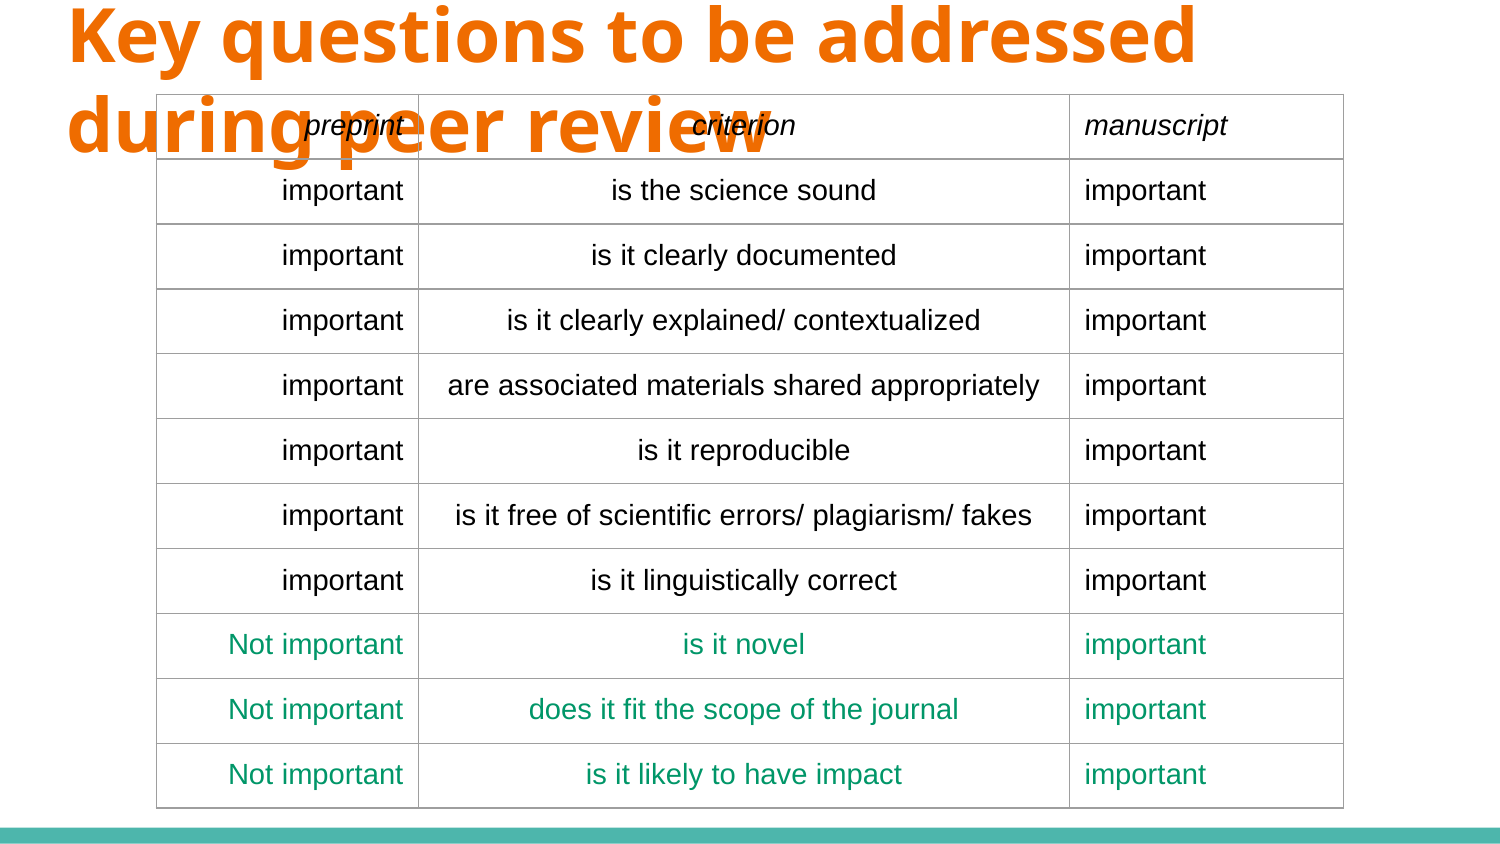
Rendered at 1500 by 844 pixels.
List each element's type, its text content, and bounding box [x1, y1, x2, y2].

table_cell Not important [157, 679, 418, 743]
table_cell important [1070, 744, 1343, 807]
table_cell important [1070, 225, 1343, 288]
table_cell does it fit the scope of the journal [419, 679, 1069, 743]
table_cell is it likely to have impact [419, 744, 1069, 807]
table_header preprint [157, 95, 418, 158]
table_cell is the science sound [419, 160, 1069, 223]
table_cell important [1070, 160, 1343, 223]
table_header criterion [419, 95, 1069, 158]
table_cell important [157, 549, 418, 613]
table_cell important [157, 290, 418, 353]
table_cell is it free of scientific errors/ plagiarism/ fakes [419, 484, 1069, 548]
table_cell is it novel [419, 614, 1069, 678]
table_cell important [157, 484, 418, 548]
table_cell important [1070, 679, 1343, 743]
table_cell are associated materials shared appropriately [419, 354, 1069, 418]
table_cell important [1070, 614, 1343, 678]
table_cell important [157, 160, 418, 223]
table_header manuscript [1070, 95, 1343, 158]
table_cell important [1070, 290, 1343, 353]
table_cell important [157, 419, 418, 483]
table_cell Not important [157, 744, 418, 807]
table_cell is it clearly documented [419, 225, 1069, 288]
table_cell is it linguistically correct [419, 549, 1069, 613]
table_cell important [1070, 549, 1343, 613]
table_cell important [1070, 419, 1343, 483]
table_cell important [1070, 354, 1343, 418]
table_cell important [157, 225, 418, 288]
title Key questions to be addressed during peer review [51, 0, 1449, 184]
table_cell Not important [157, 614, 418, 678]
table_cell important [157, 354, 418, 418]
table_cell is it clearly explained/ contextualized [419, 290, 1069, 353]
table_cell important [1070, 484, 1343, 548]
table_cell is it reproducible [419, 419, 1069, 483]
